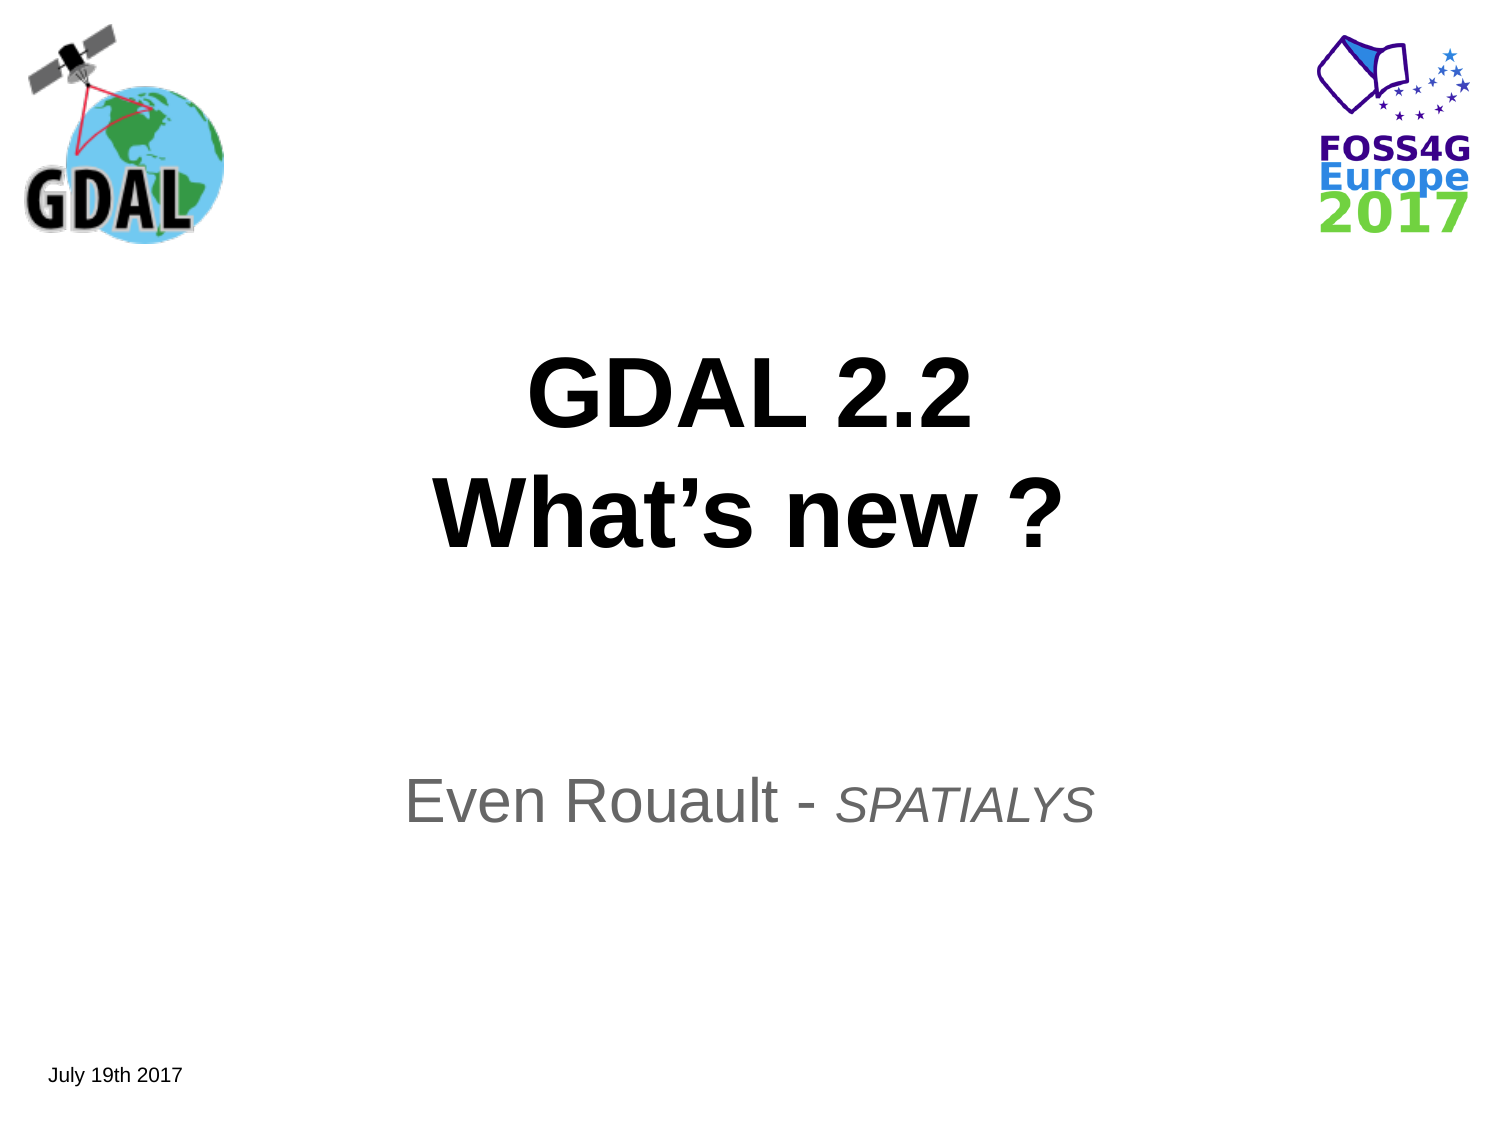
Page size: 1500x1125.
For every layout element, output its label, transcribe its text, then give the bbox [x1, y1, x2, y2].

picture [1311, 24, 1476, 244]
title GDAL 2.2 What’s new ? [112, 446, 1388, 583]
picture [24, 24, 224, 244]
text_box July 19th 2017 [33, 1046, 294, 1125]
subtitle Even Rouault - SPATIALYS [112, 745, 1388, 917]
